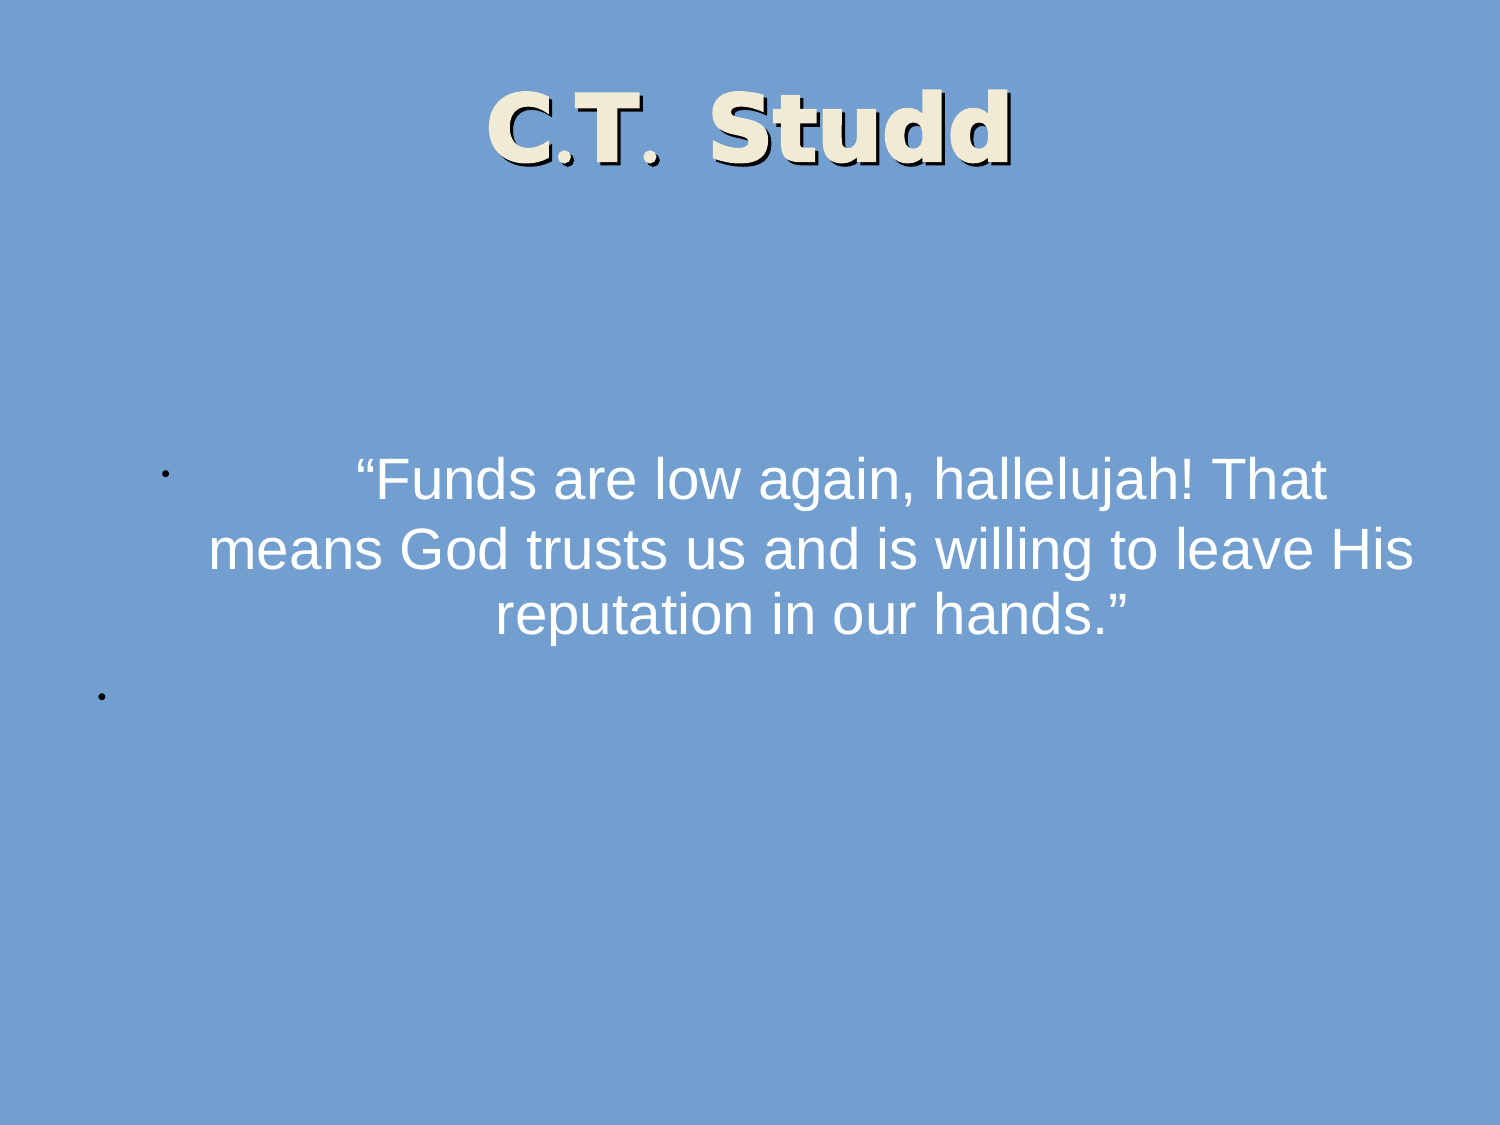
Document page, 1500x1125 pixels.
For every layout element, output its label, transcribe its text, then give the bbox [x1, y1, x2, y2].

list “Funds are low again, hallelujah! That means God trusts us and is willing to leave His reputation in our hands.” [75, 437, 1426, 1125]
title C.T. Studd [75, 44, 1426, 233]
